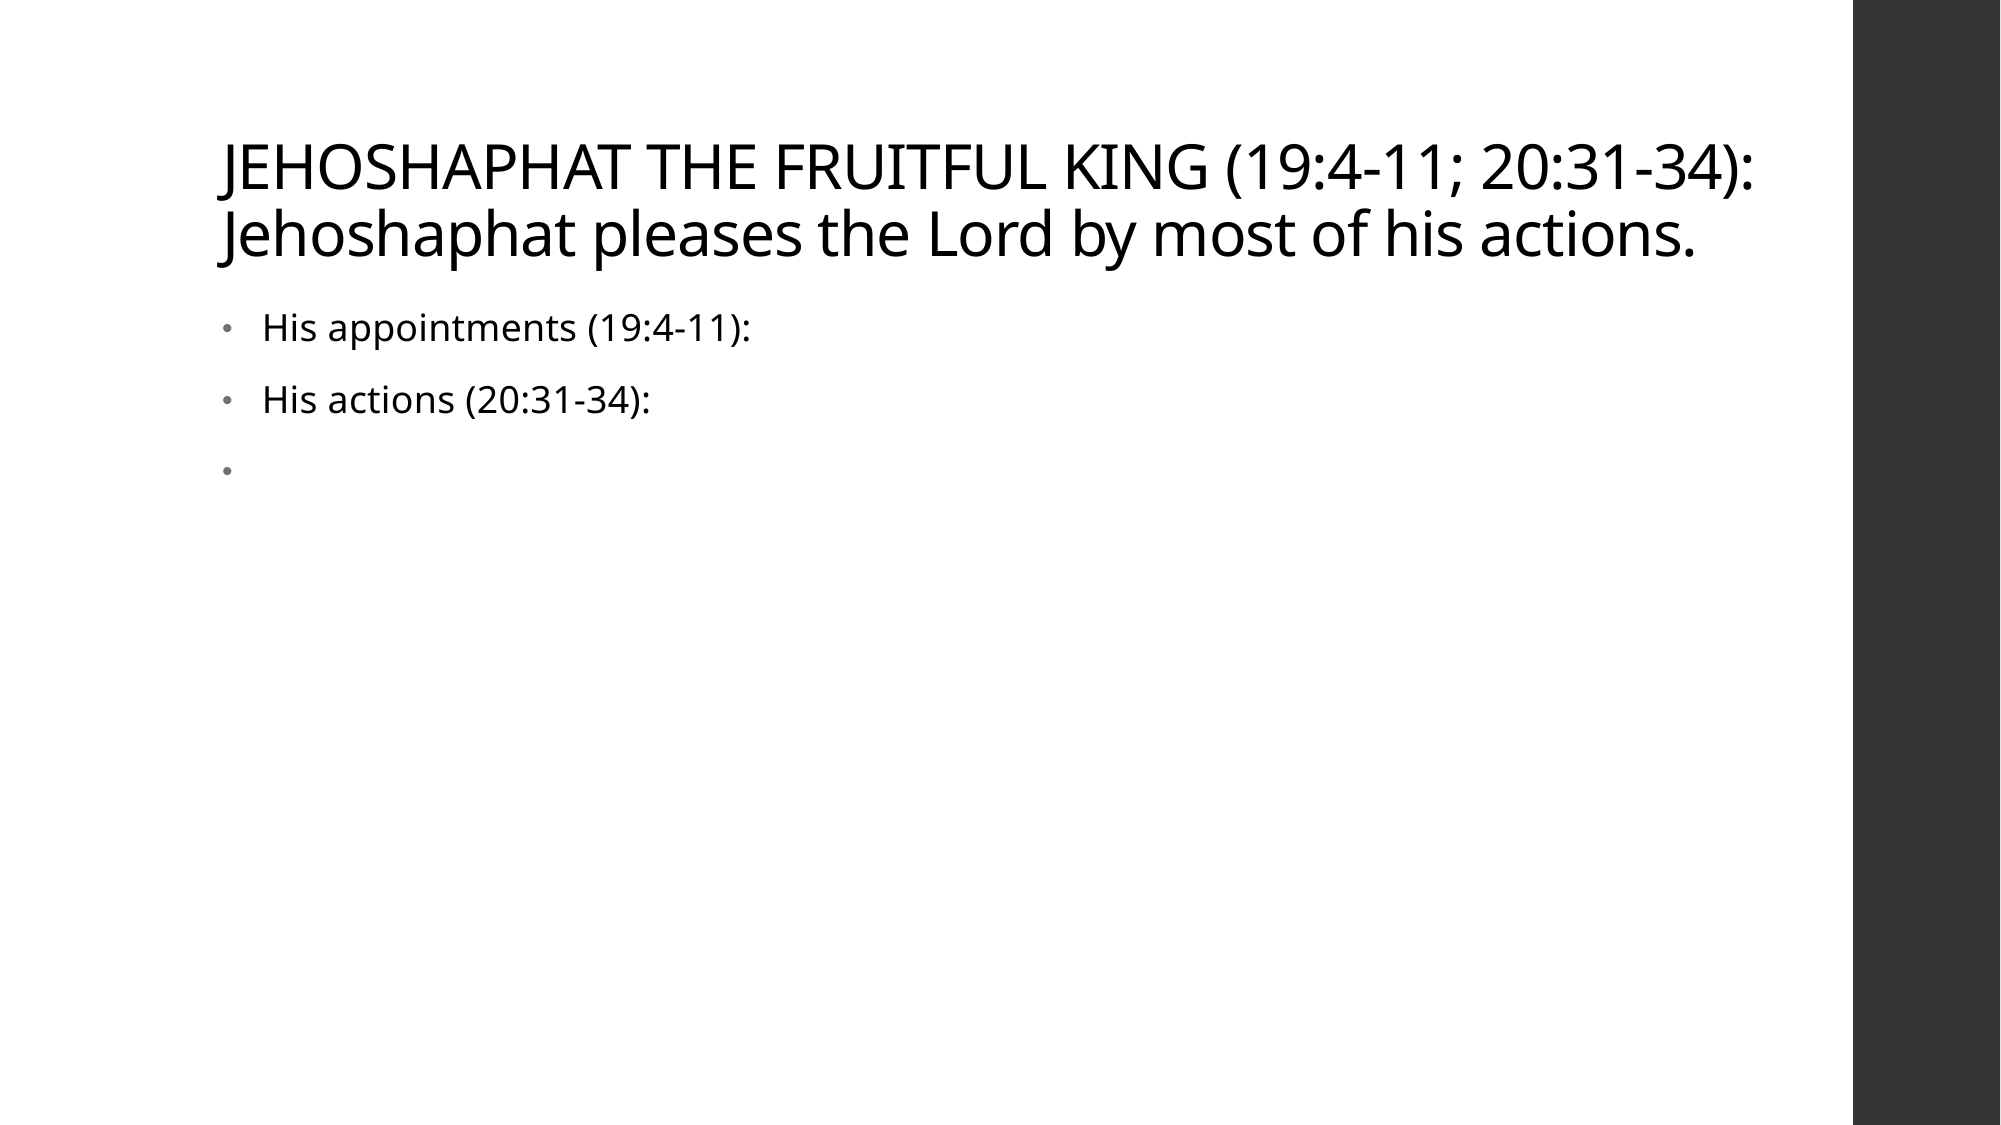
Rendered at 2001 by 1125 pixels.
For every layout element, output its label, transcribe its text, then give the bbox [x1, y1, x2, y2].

list His appointments (19:4-11): His actions (20:31-34): [206, 299, 1617, 1014]
title JEHOSHAPHAT THE FRUITFUL KING (19:4-11; 20:31-34): Jehoshaphat pleases the Lord by most of his actions. [206, 60, 1797, 278]
